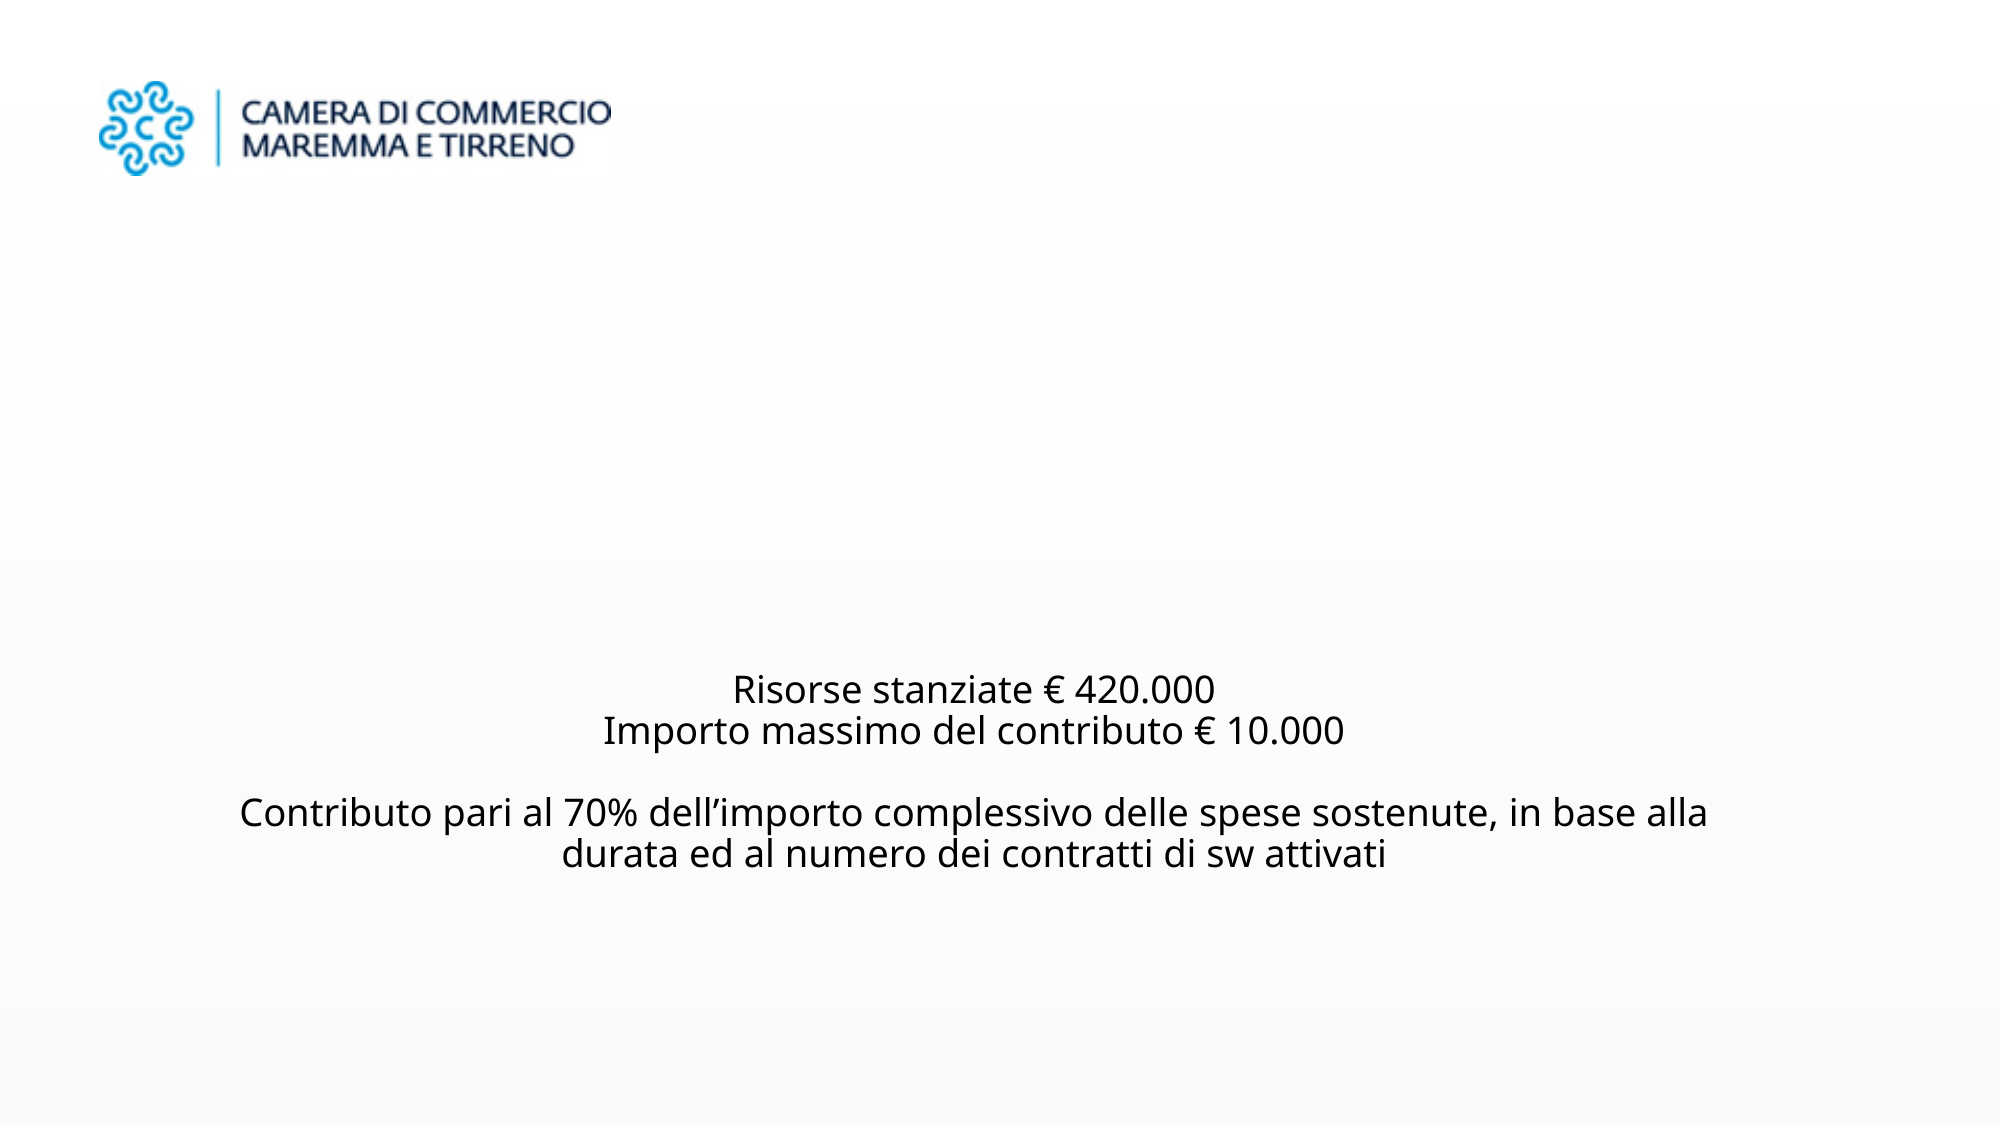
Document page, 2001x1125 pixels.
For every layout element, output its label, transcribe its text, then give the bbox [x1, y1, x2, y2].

title Risorse stanziate € 420.000 Importo massimo del contributo € 10.000 Contributo pari al 70% dell’importo complessivo delle spese sostenute, in base alla durata ed al numero dei contratti di sw attivati [224, 195, 1725, 1029]
picture [99, 81, 611, 176]
